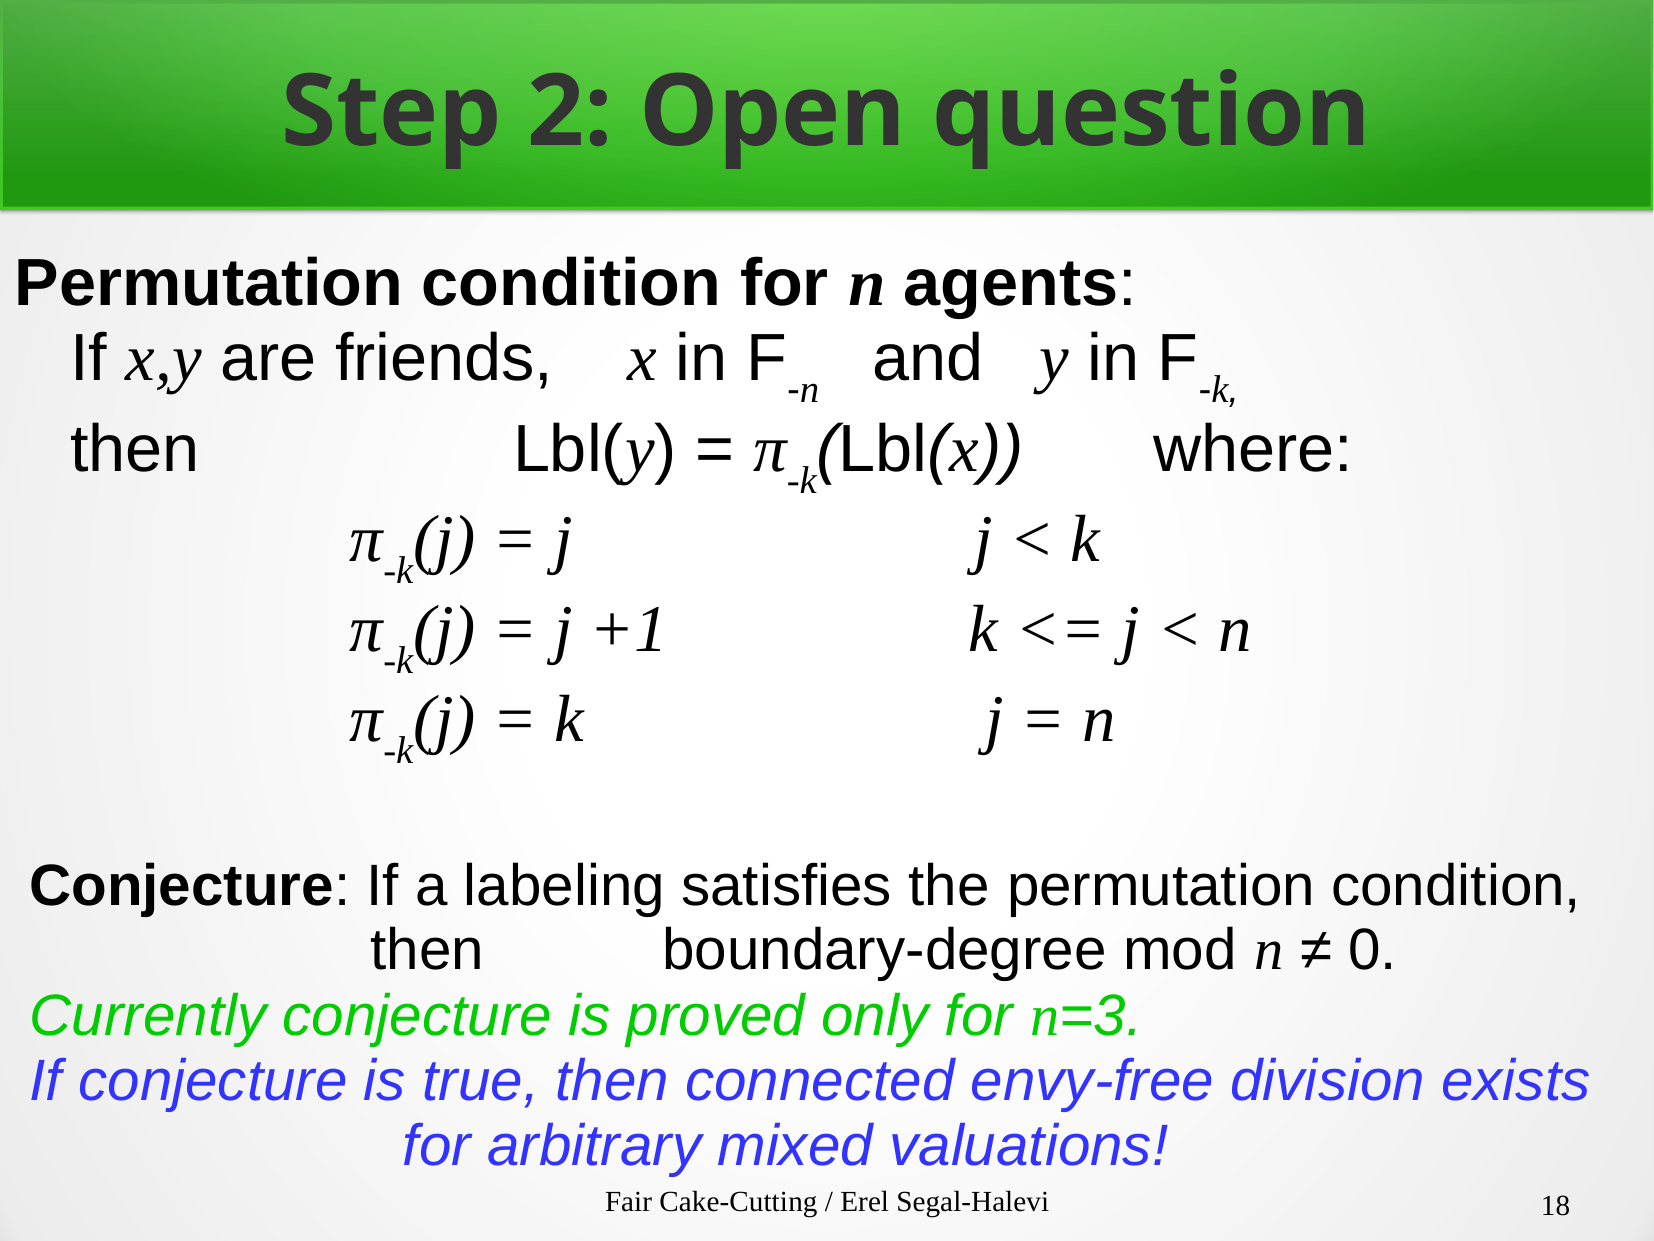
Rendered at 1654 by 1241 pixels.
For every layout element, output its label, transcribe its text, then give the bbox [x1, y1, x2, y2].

text_box Permutation condition for n agents: If x,y are friends, x in F-n and y in F-k, then Lbl(y) = π-k(Lbl(x)) where: π-k(j) = j j < k π-k(j) = j +1 k <= j < n π-k(j) = k j = n [0, 237, 1654, 780]
title Step 2: Open question [0, 0, 1654, 219]
text_box Conjecture: If a labeling satisfies the permutation condition, then boundary-degree mod n ≠ 0. Currently conjecture is proved only for n=3. If conjecture is true, then connected envy-free division exists for arbitrary mixed valuations! [15, 844, 1654, 1186]
